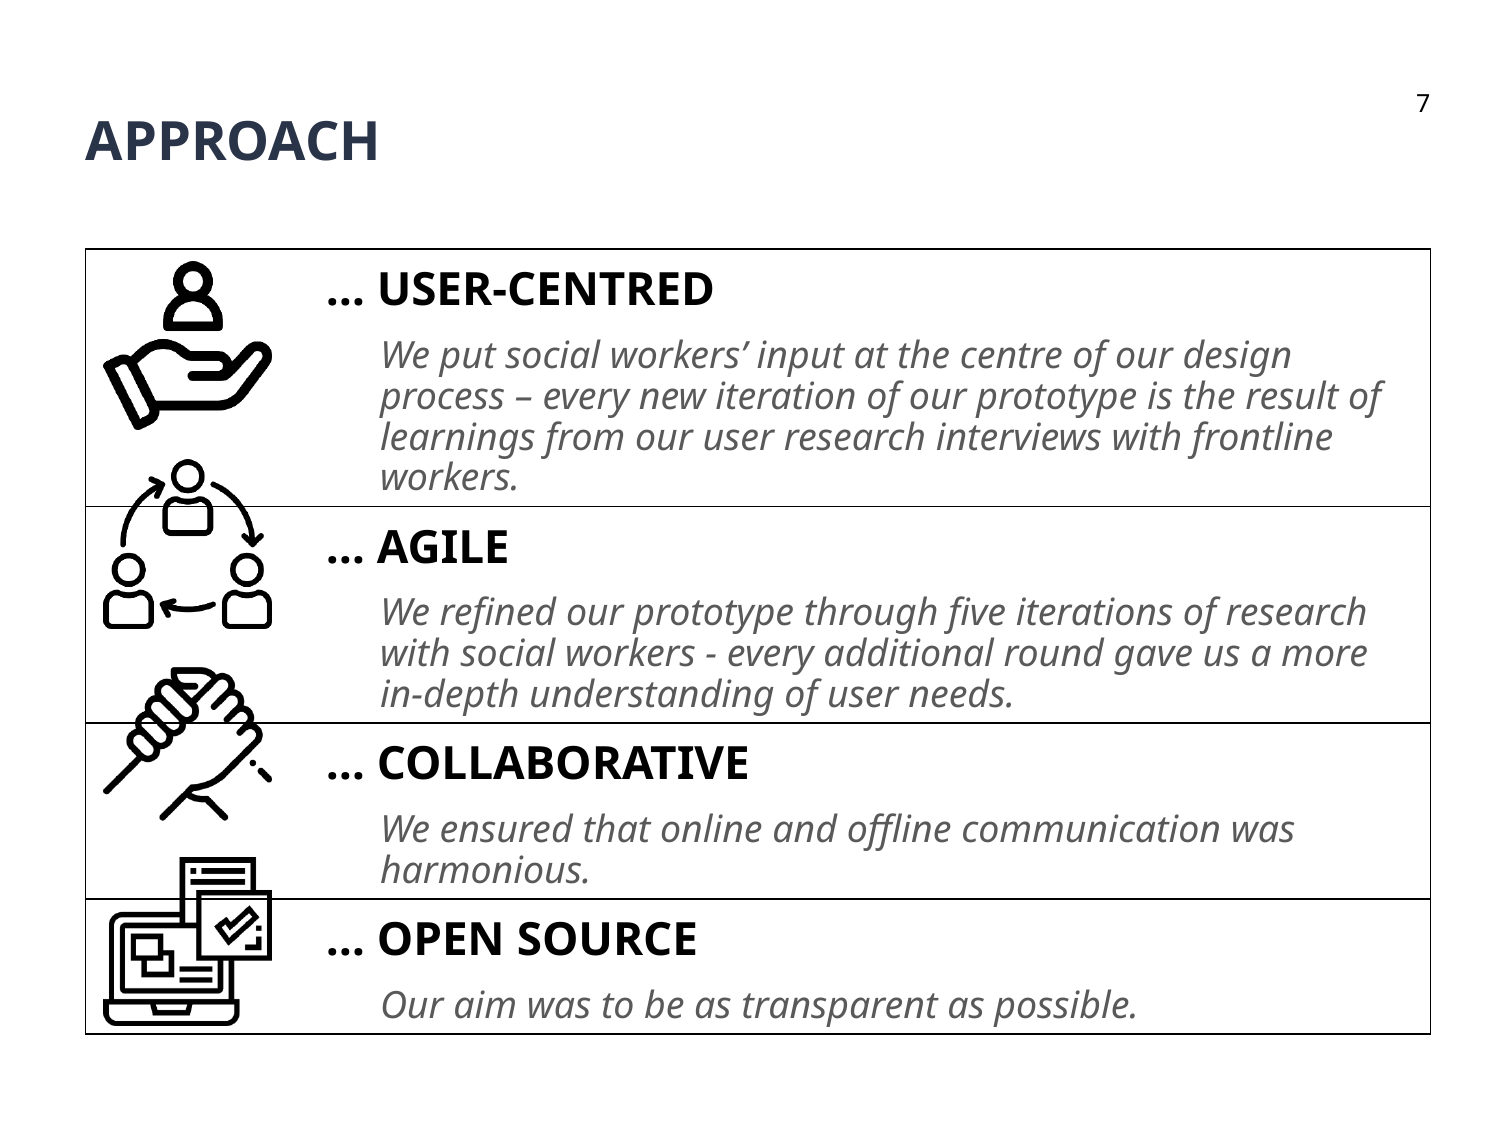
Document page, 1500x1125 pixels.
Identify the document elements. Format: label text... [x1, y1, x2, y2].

table_header … USER-CENTRED We put social workers’ input at the centre of our design process – every new iteration of our prototype is the result of learnings from our user research interviews with frontline workers. [86, 250, 1430, 506]
picture [103, 261, 272, 430]
picture [103, 659, 272, 828]
slide_number <number> [1388, 87, 1431, 148]
table_cell … OPEN SOURCE Our aim was to be as transparent as possible. [86, 900, 1430, 1033]
table_cell … COLLABORATIVE We ensured that online and offline communication was harmonious. [86, 724, 1430, 898]
picture [103, 857, 272, 1026]
picture [103, 459, 272, 629]
table_cell … AGILE We refined our prototype through five iterations of research with social workers - every additional round gave us a more in-depth understanding of user needs. [86, 507, 1430, 722]
text_box APPROACH [99, 128, 109, 144]
text_box APPROACH [85, 54, 1500, 225]
